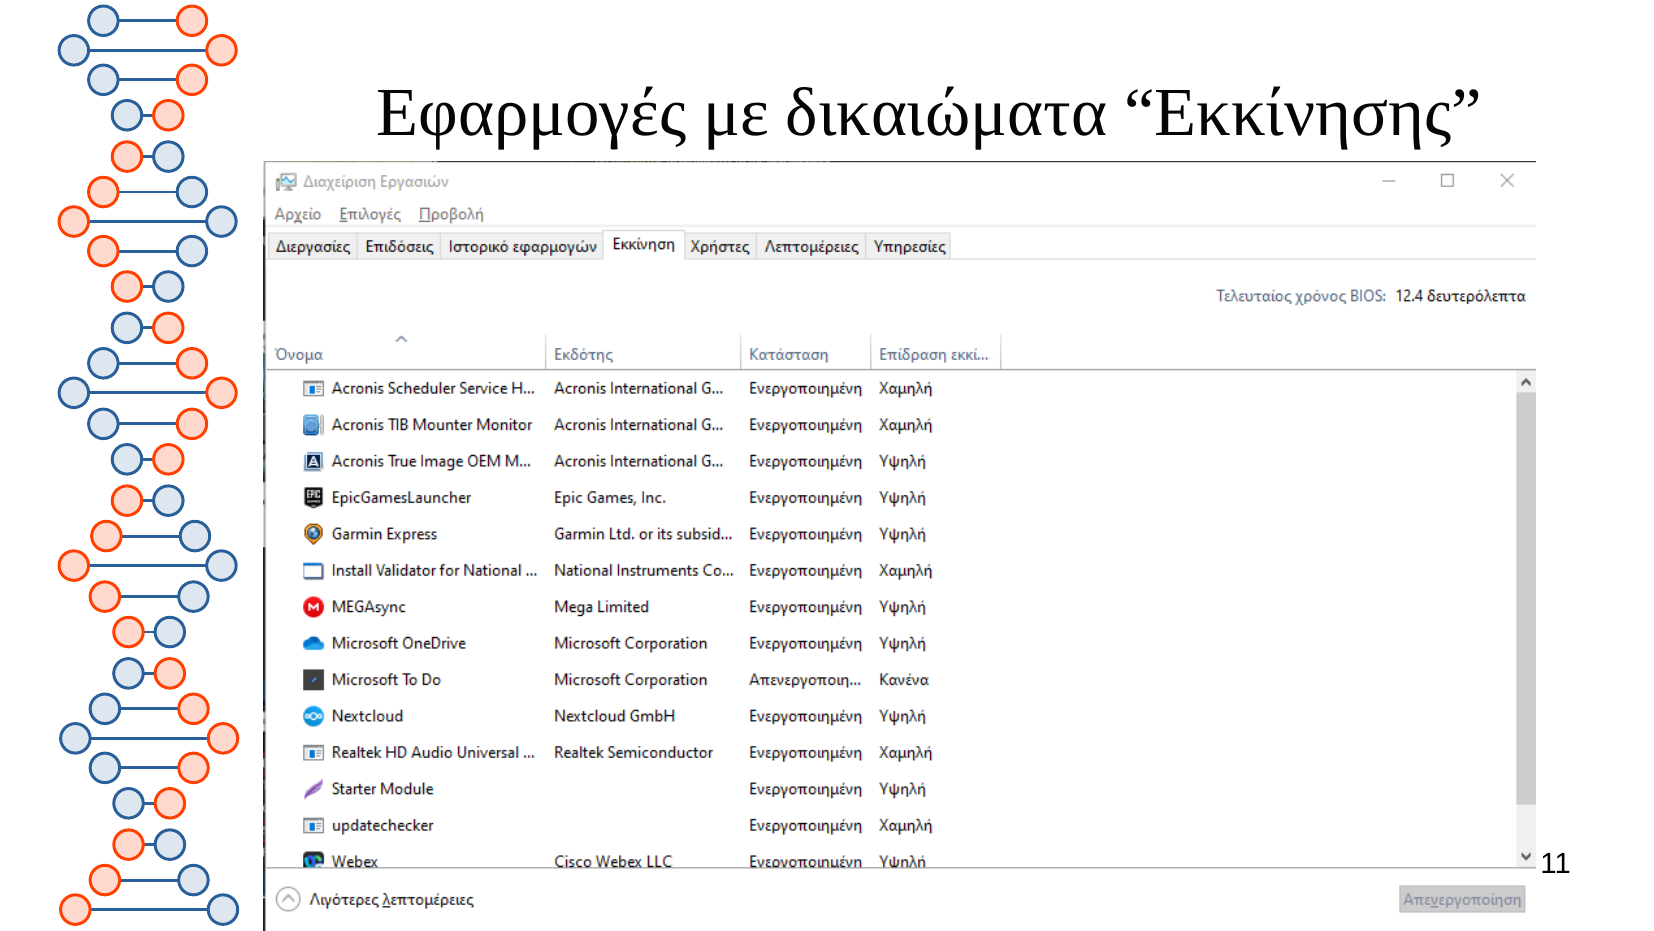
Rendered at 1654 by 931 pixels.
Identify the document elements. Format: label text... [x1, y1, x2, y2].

picture [263, 161, 1536, 931]
title Εφαρμογές με δικαιώματα “Εκκίνησης” [265, 35, 1595, 189]
